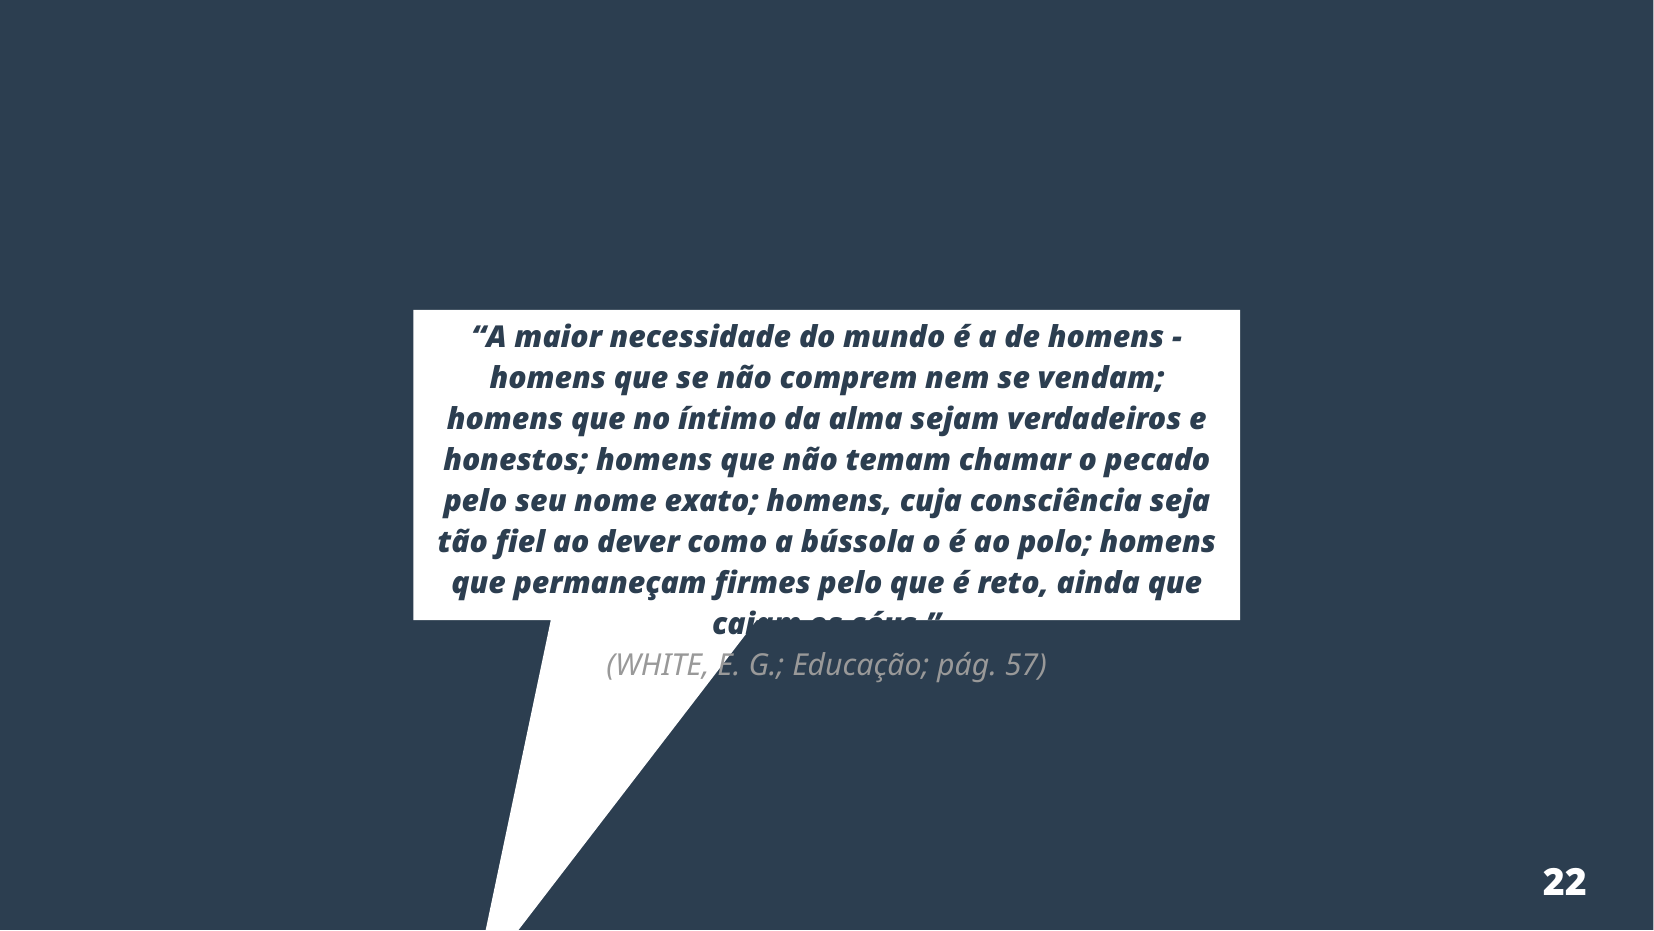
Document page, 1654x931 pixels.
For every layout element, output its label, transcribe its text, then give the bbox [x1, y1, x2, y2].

title “A maior necessidade do mundo é a de homens - homens que se não comprem nem se vendam; homens que no íntimo da alma sejam verdadeiros e honestos; homens que não temam chamar o pecado pelo seu nome exato; homens, cuja consciência seja tão fiel ao dever como a bússola o é ao polo; homens que permaneçam firmes pelo que é reto, ainda que caiam os céus.” (WHITE, E. G.; Educação; pág. 57) [437, 315, 1217, 581]
